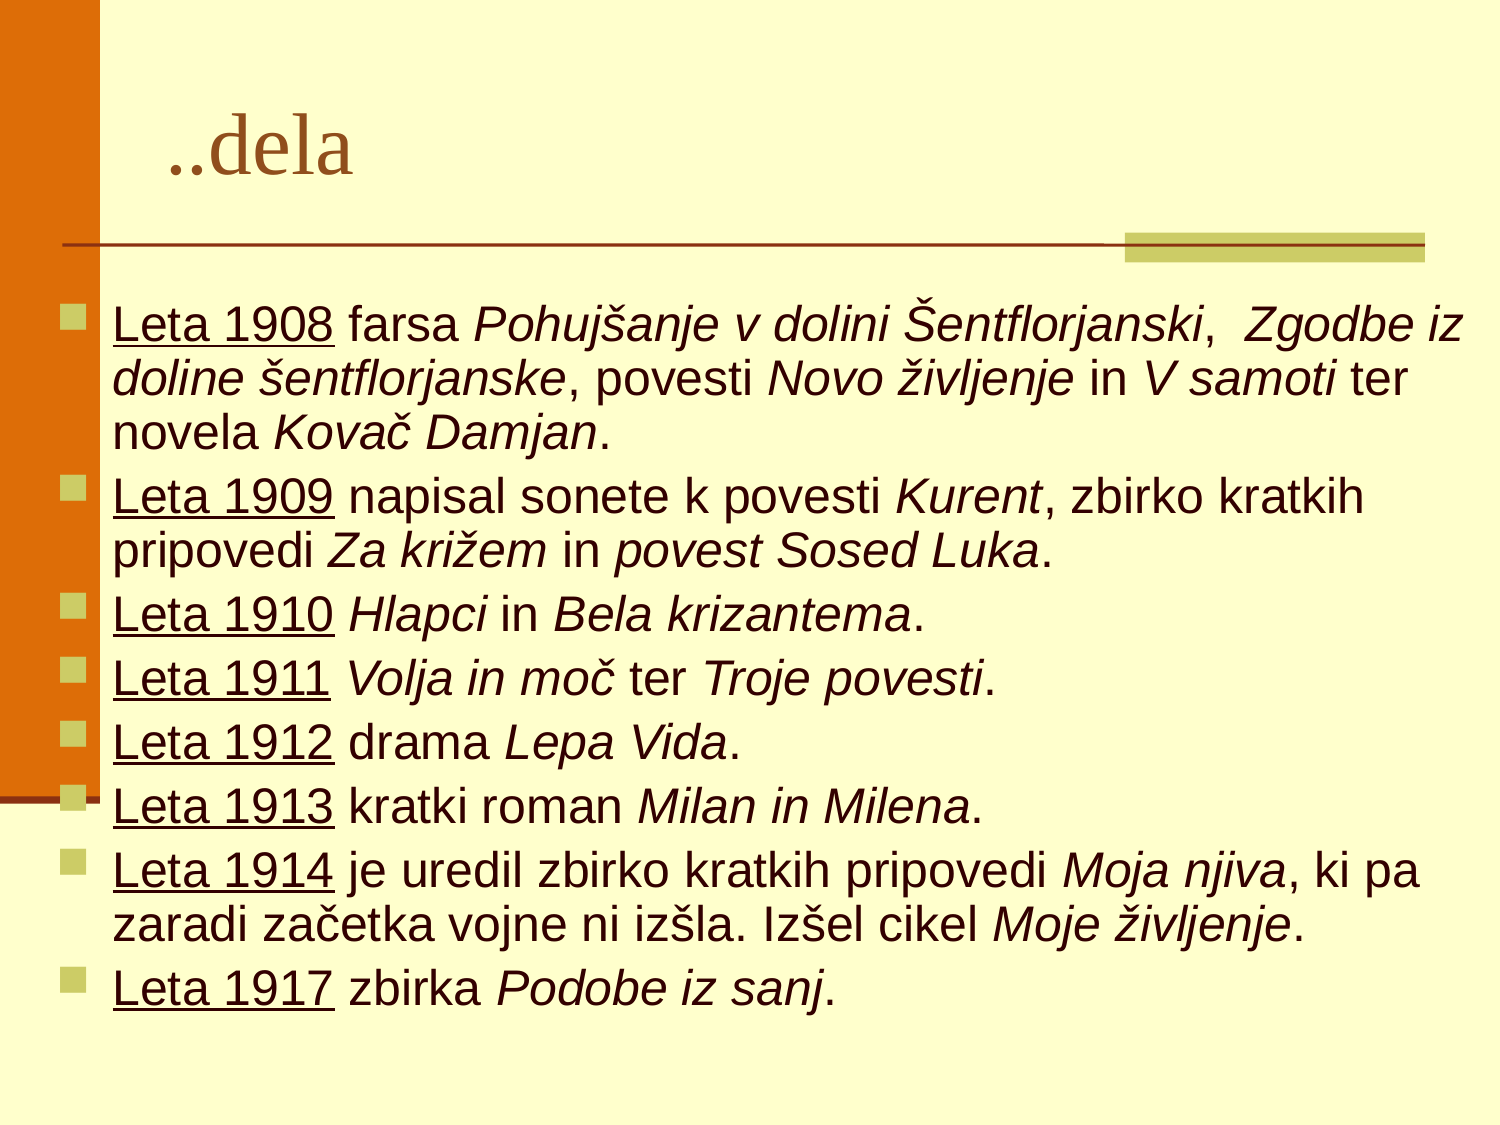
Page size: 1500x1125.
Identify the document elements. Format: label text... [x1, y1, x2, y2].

title ..dela [150, 45, 1425, 234]
list Leta 1908 farsa Pohujšanje v dolini Šentflorjanski, Zgodbe iz doline šentflorjanske, povesti Novo življenje in V samoti ter novela Kovač Damjan. Leta 1909 napisal sonete k povesti Kurent, zbirko kratkih pripovedi Za križem in povest Sosed Luka. Leta 1910 Hlapci in Bela krizantema. Leta 1911 Volja in moč ter Troje povesti. Leta 1912 drama Lepa Vida. Leta 1913 kratki roman Milan in Milena. Leta 1914 je uredil zbirko kratkih pripovedi Moja njiva, ki pa zaradi začetka vojne ni izšla. Izšel cikel Moje življenje. Leta 1917 zbirka Podobe iz sanj. [41, 290, 1500, 1125]
